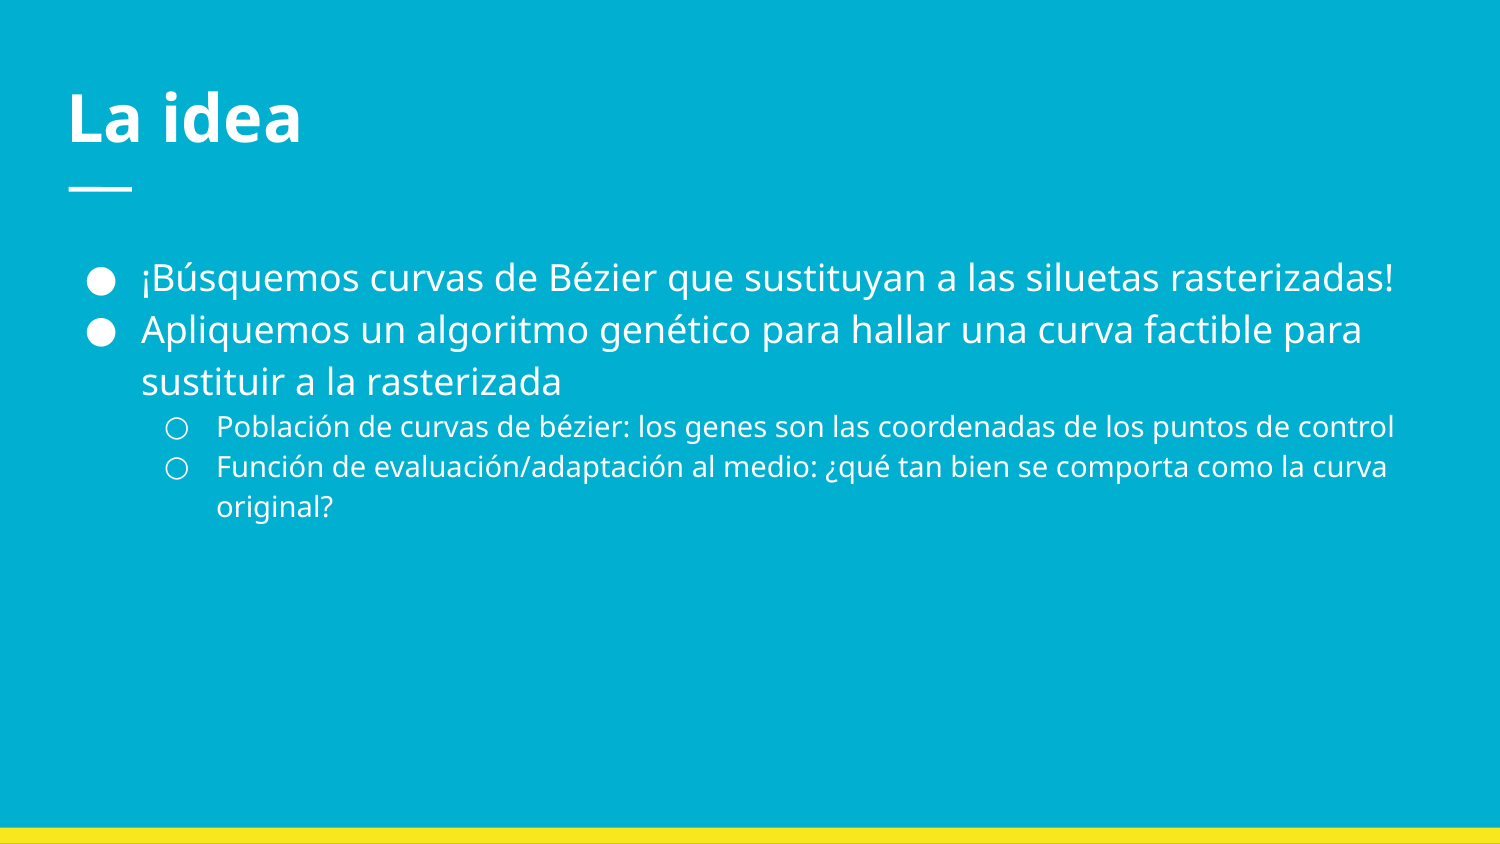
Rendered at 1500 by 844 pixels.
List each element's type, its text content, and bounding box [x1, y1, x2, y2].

list ¡Búsquemos curvas de Bézier que sustituyan a las siluetas rasterizadas! Apliquemos un algoritmo genético para hallar una curva factible para sustituir a la rasterizada Población de curvas de bézier: los genes son las coordenadas de los puntos de control Función de evaluación/adaptación al medio: ¿qué tan bien se comporta como la curva original? [51, 232, 1449, 750]
title La idea [51, 61, 1449, 167]
